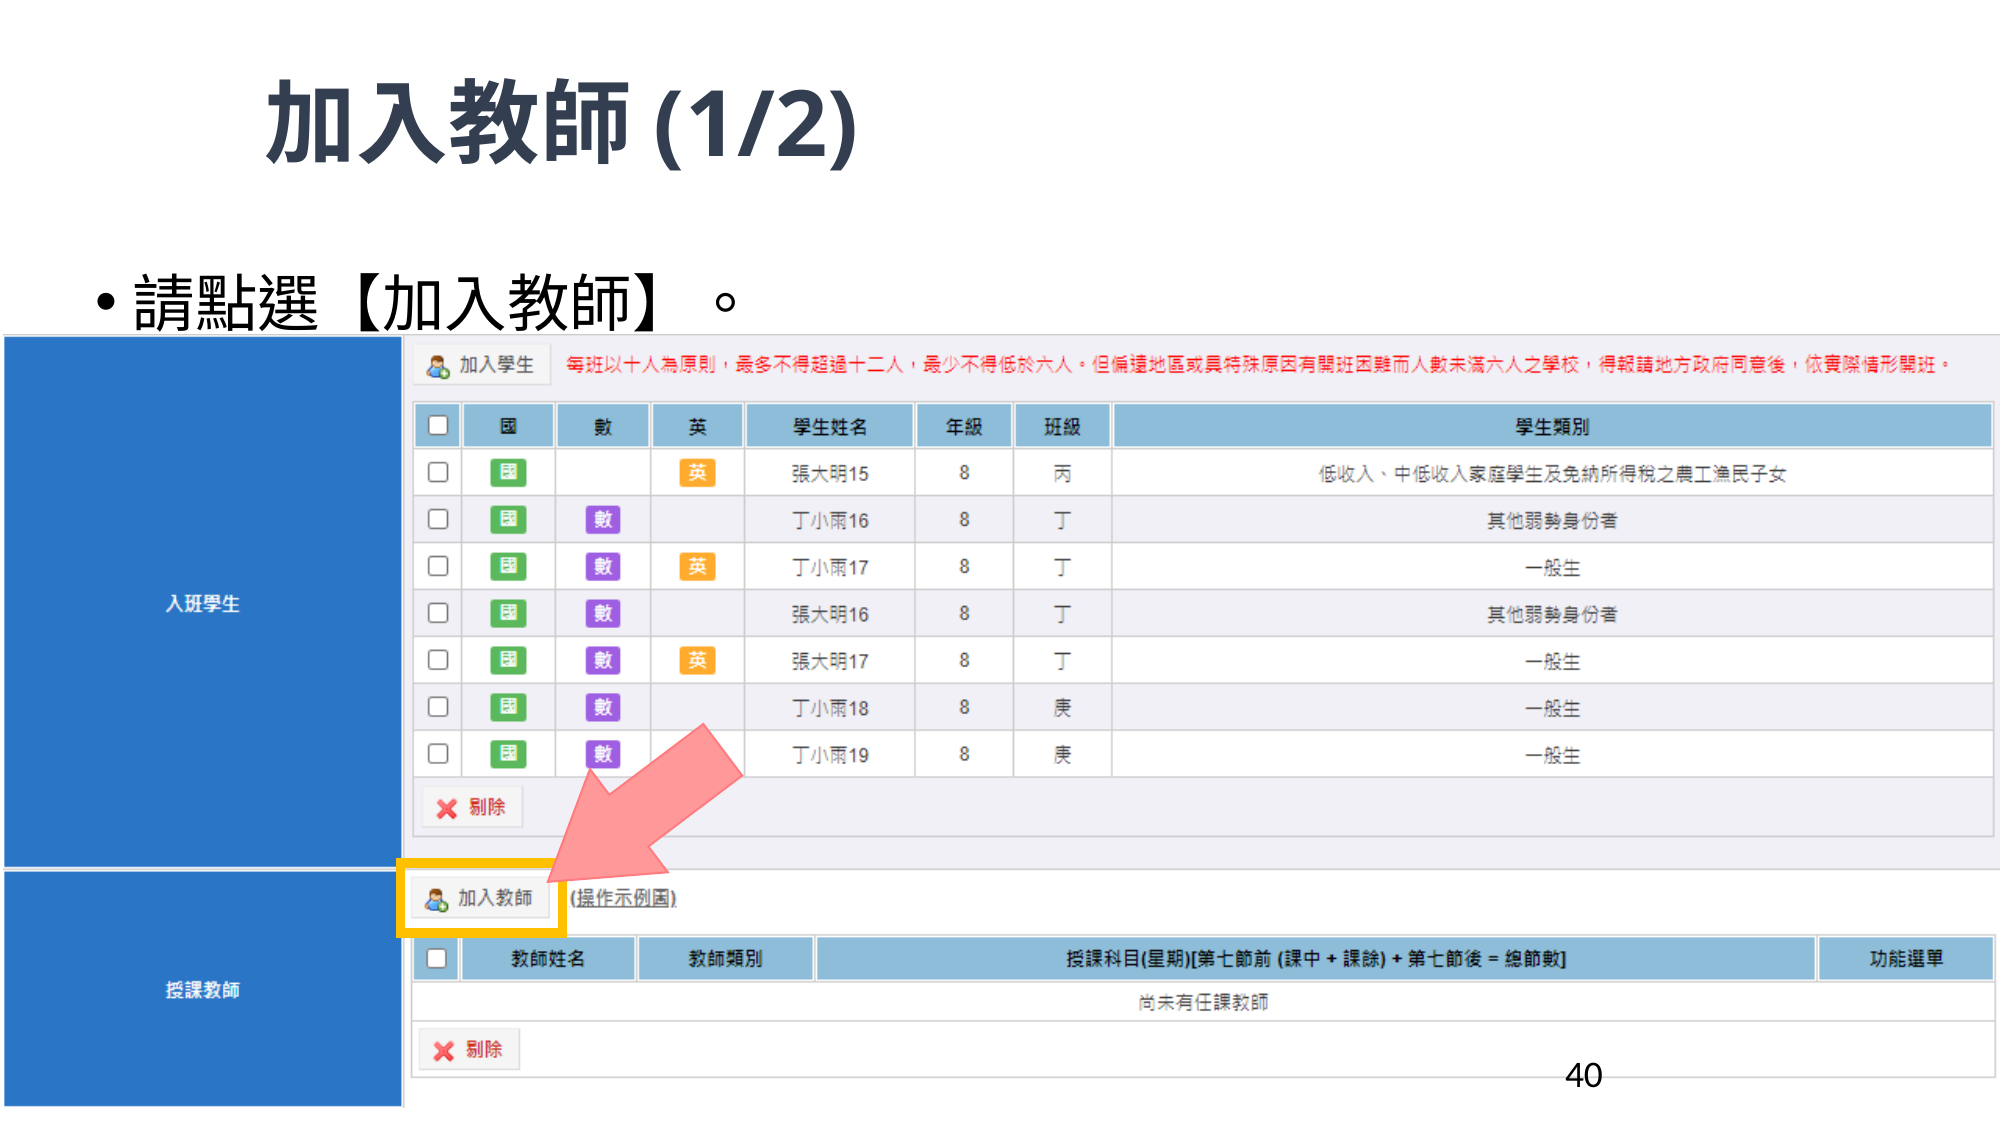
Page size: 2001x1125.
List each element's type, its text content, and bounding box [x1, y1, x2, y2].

text_box [1550, 1042, 2000, 1103]
text_box 加入教師(1/2) [250, 58, 874, 183]
text_box [547, 724, 743, 882]
subtitle 請點選【加入教師】。 [80, 256, 1793, 334]
picture [3, 334, 2000, 1108]
